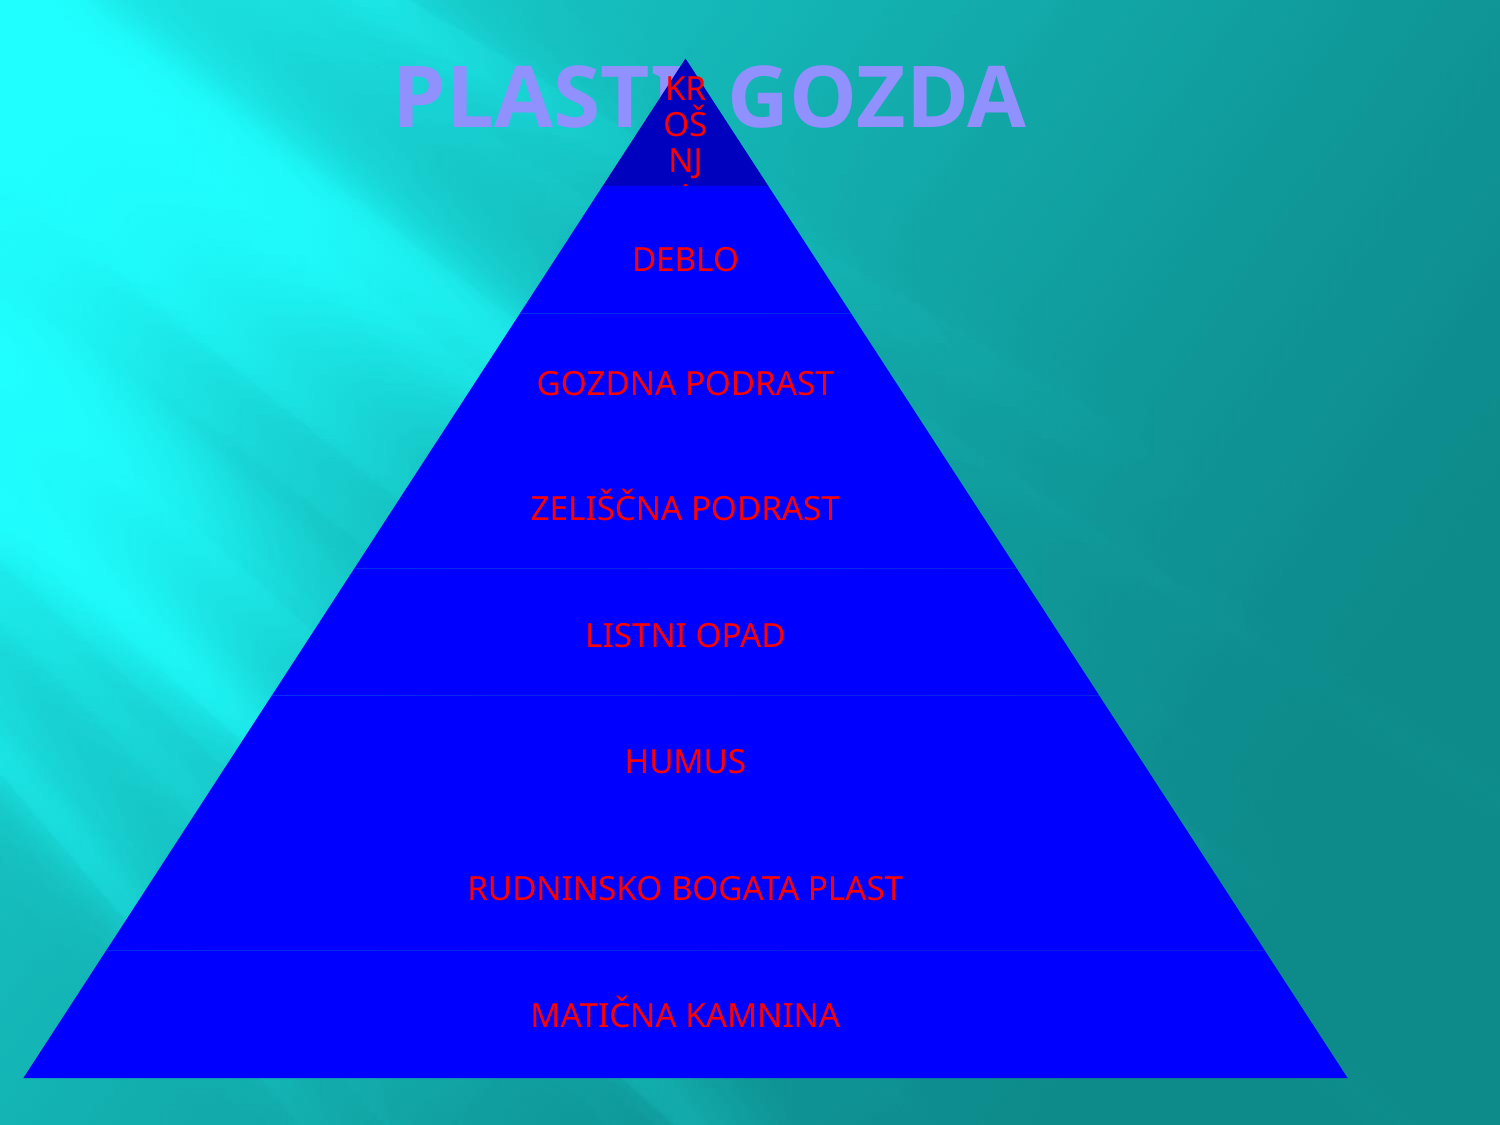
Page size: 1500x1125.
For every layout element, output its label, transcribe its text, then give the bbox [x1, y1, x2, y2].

text_box GOZDNA PODRAST [437, 313, 934, 440]
text_box MATIČNA KAMNINA [23, 950, 1348, 1079]
picture [0, 0, 1500, 1125]
text_box KROŠNJA [603, 58, 768, 185]
text_box RUDNINSKO BOGATA PLAST [106, 823, 1265, 950]
text_box DEBLO [520, 185, 851, 313]
text_box HUMUS [189, 695, 1182, 823]
text_box ZELIŠČNA PODRAST [354, 440, 1017, 568]
text_box LISTNI OPAD [272, 568, 1099, 695]
title PLASTI GOZDA [35, 0, 1386, 188]
